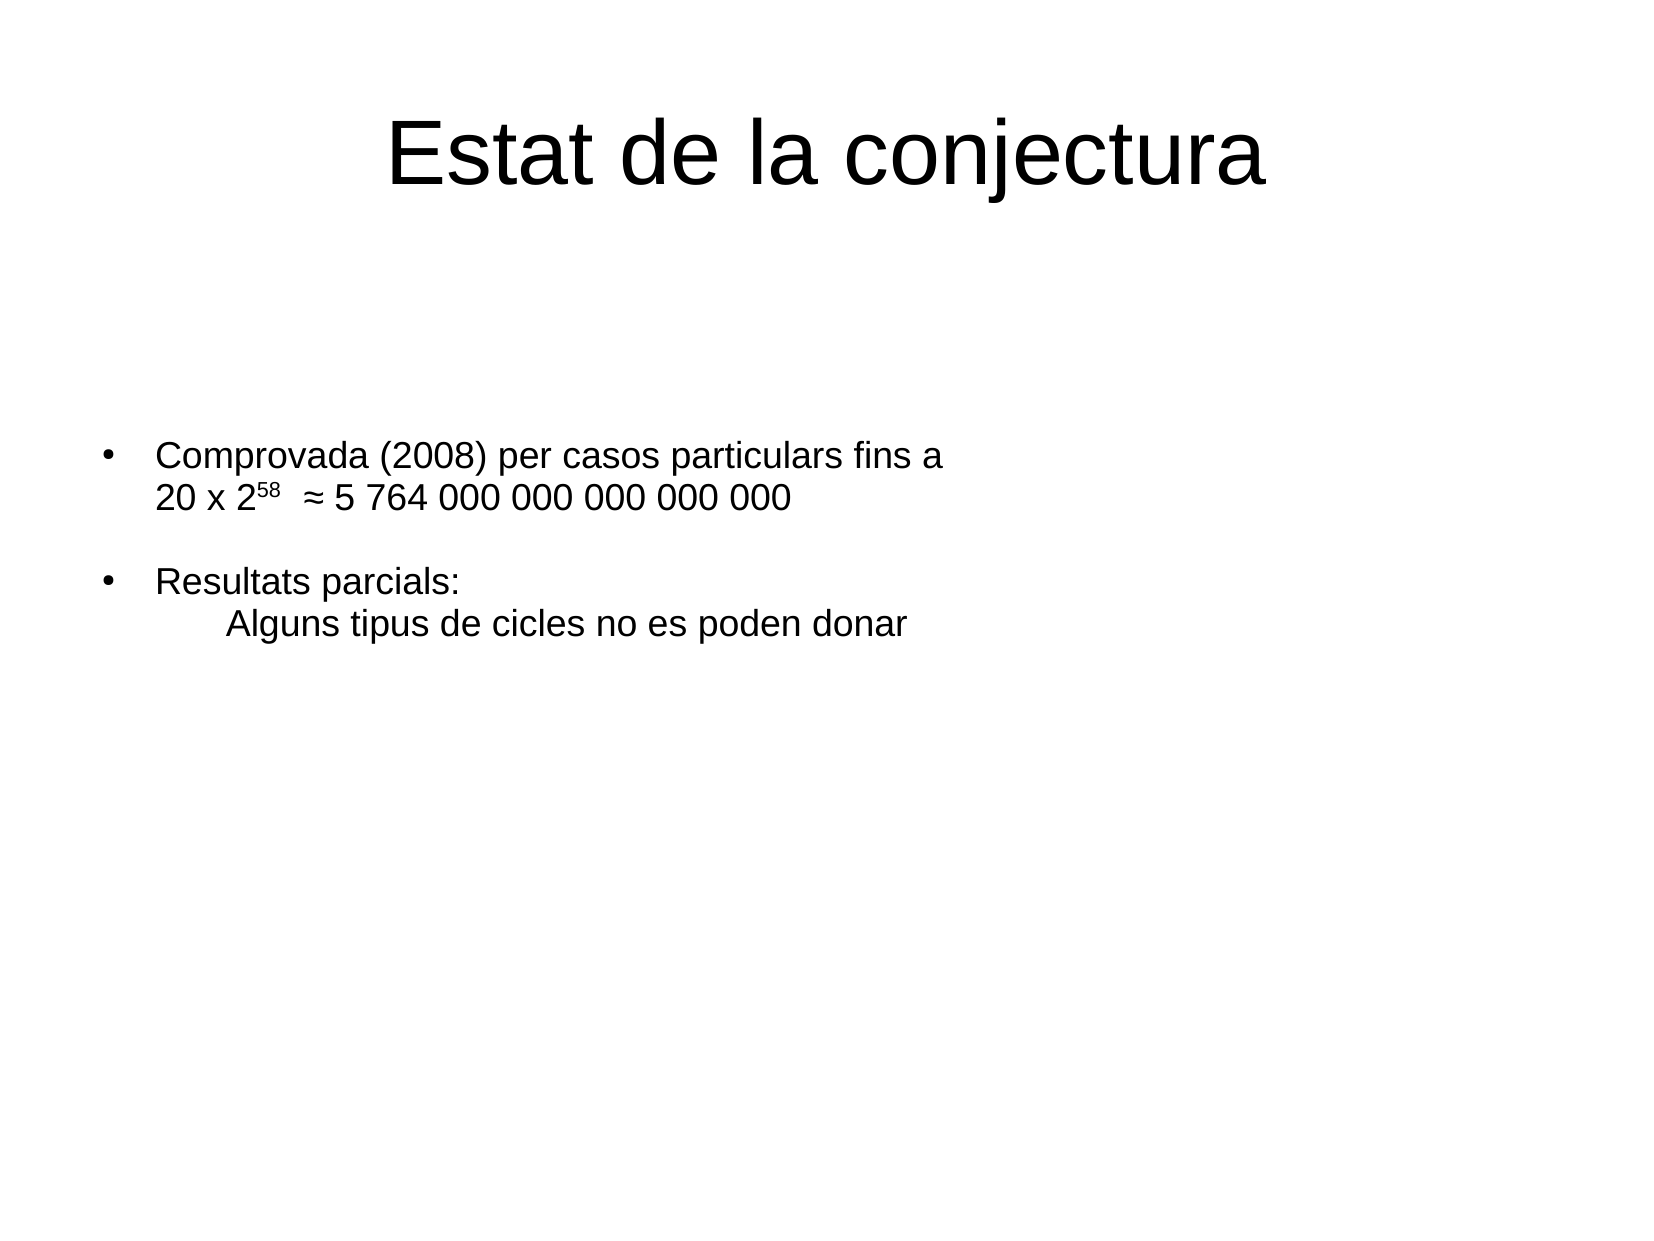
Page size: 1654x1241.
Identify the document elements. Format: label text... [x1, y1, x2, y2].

text_box Comprovada (2008) per casos particulars fins a 20 x 258 ≈ 5 764 000 000 000 000 000 Resultats parcials: Alguns tipus de cicles no es poden donar [69, 427, 1598, 823]
title Estat de la conjectura [82, 49, 1571, 257]
